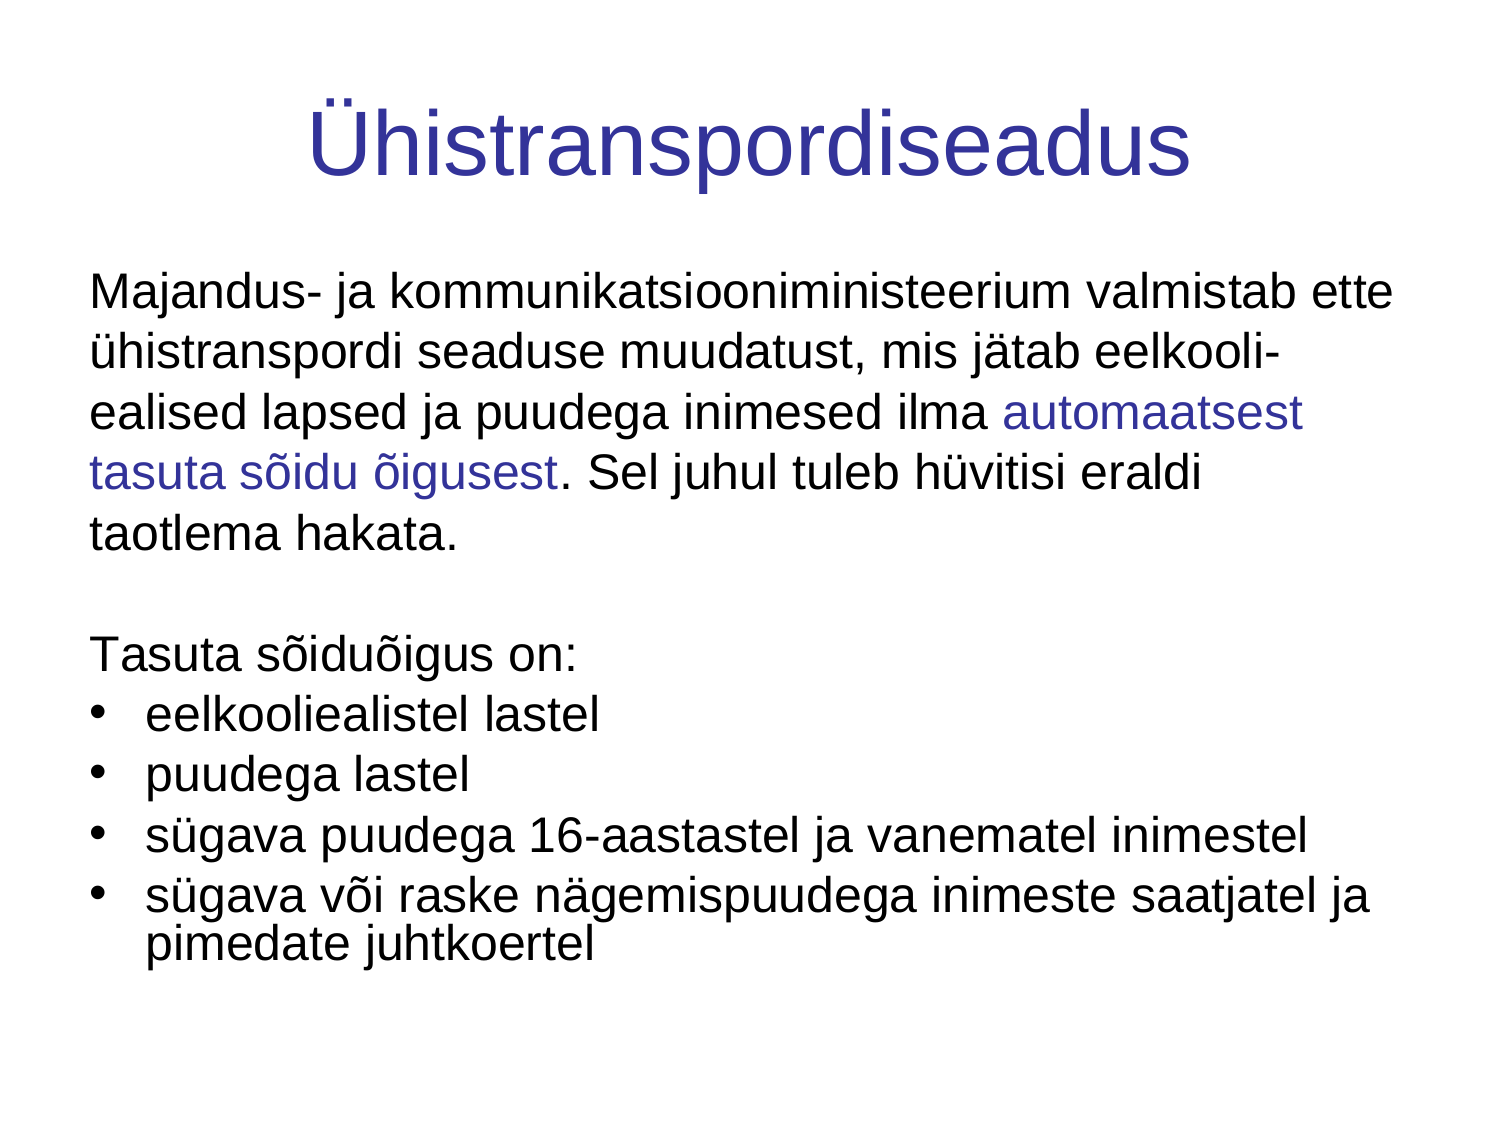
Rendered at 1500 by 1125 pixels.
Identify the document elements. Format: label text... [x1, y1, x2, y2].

list Majandus- ja kommunikatsiooniministeerium valmistab ette ühistranspordi seaduse muudatust, mis jätab eelkooli- ealised lapsed ja puudega inimesed ilma automaatsest tasuta sõidu õigusest. Sel juhul tuleb hüvitisi eraldi taotlema hakata. Tasuta sõiduõigus on: eelkooliealistel lastel puudega lastel sügava puudega 16-aastastel ja vanematel inimestel sügava või raske nägemispuudega inimeste saatjatel ja pimedate juhtkoertel [75, 262, 1426, 1005]
title Ühistranspordiseadus [75, 45, 1426, 233]
